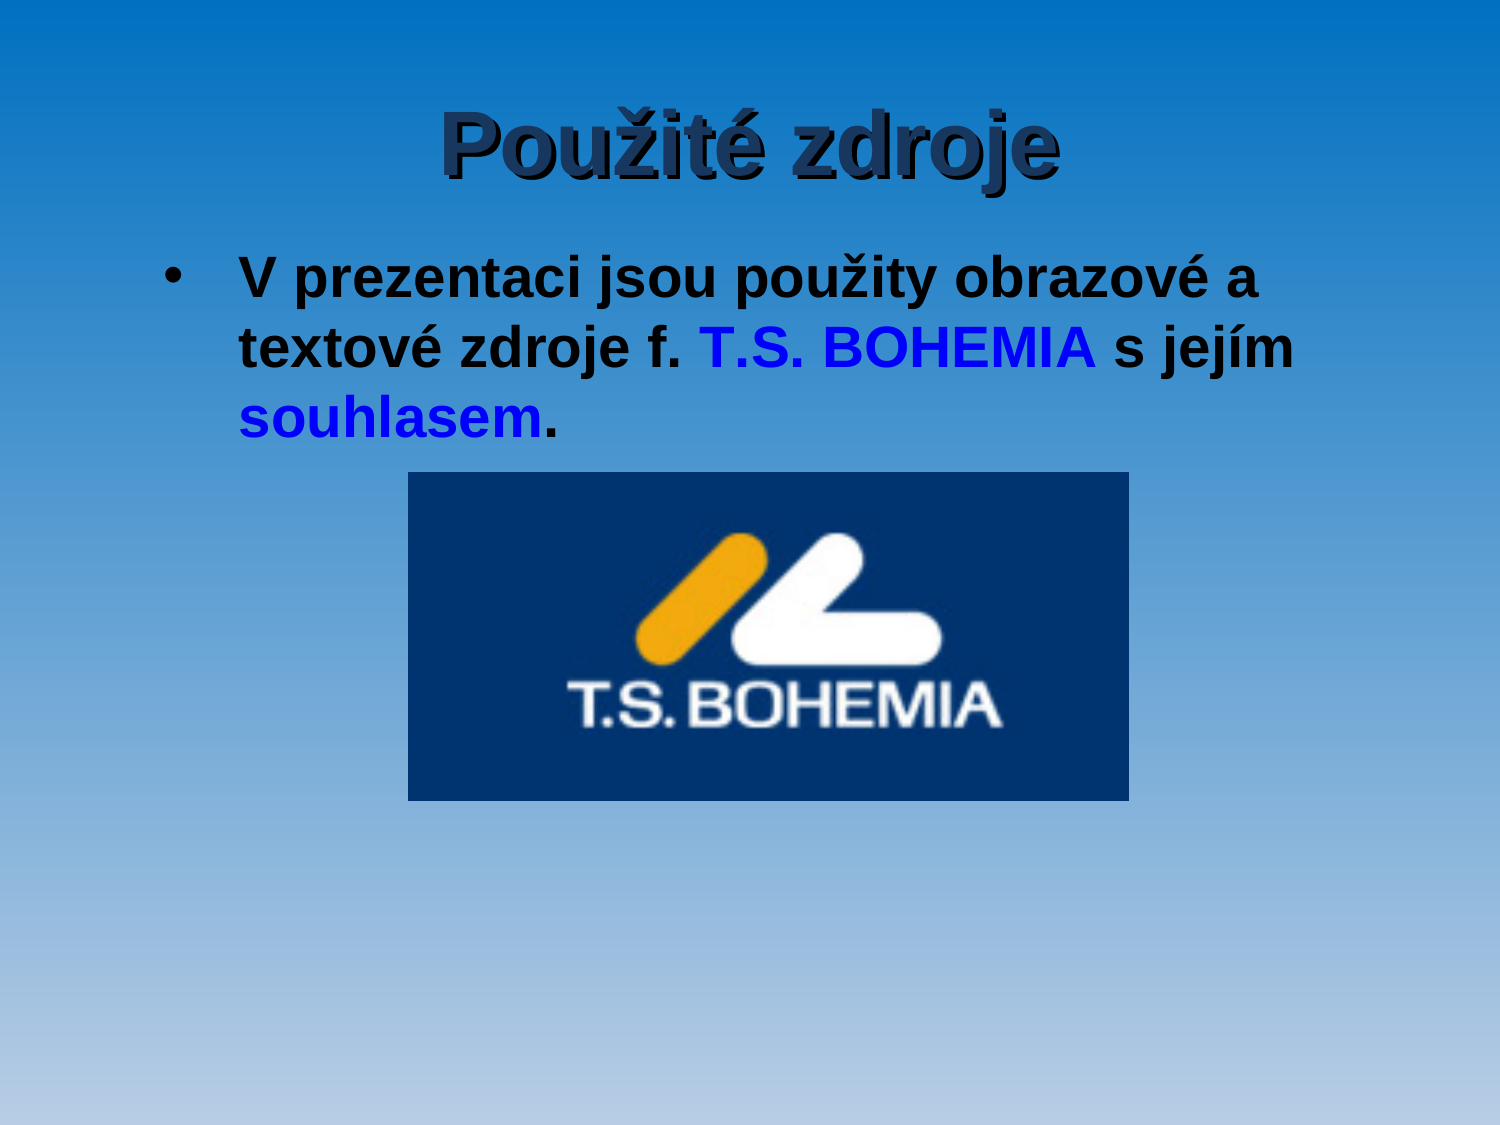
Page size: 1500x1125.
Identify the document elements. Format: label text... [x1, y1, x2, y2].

picture [408, 472, 1129, 801]
title Použité zdroje [0, 45, 1500, 233]
text_box V prezentaci jsou použity obrazové a textové zdroje f. T.S. BOHEMIA s jejím souhlasem. [135, 231, 1365, 780]
